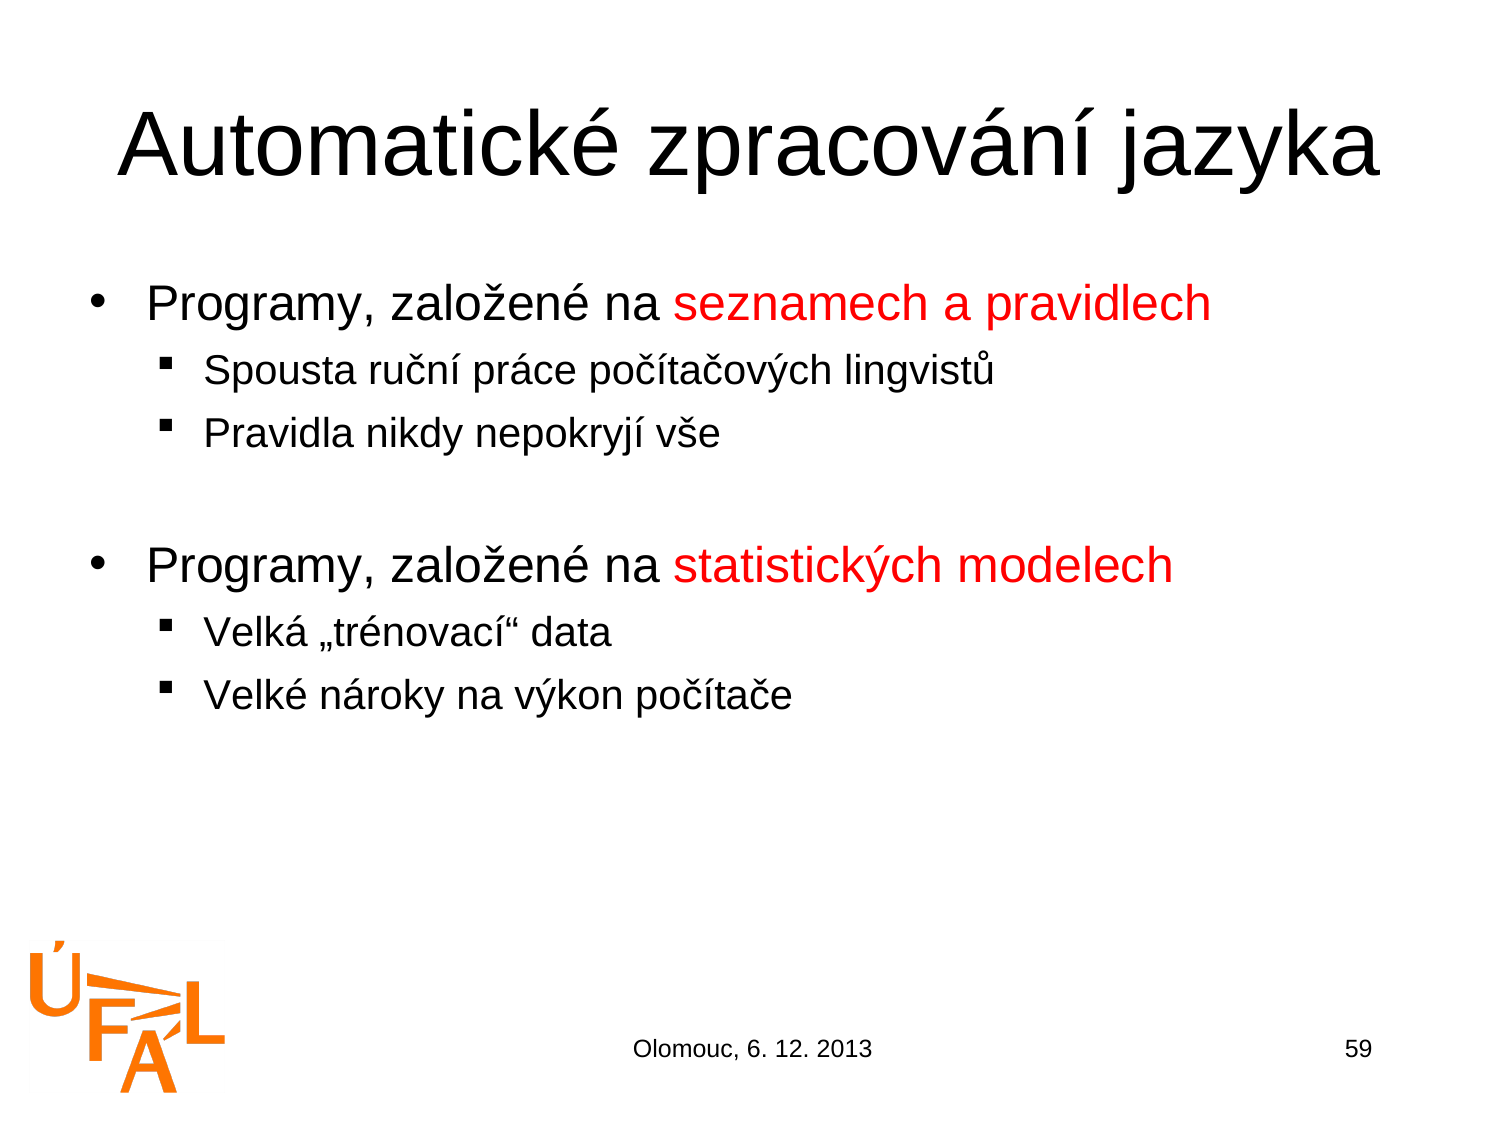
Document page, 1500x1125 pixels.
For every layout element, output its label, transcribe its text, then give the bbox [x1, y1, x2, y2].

title Automatické zpracování jazyka [75, 14, 1426, 262]
picture [29, 940, 225, 1093]
list Programy, založené na seznamech a pravidlech Spousta ruční práce počítačových lingvistů Pravidla nikdy nepokryjí vše Programy, založené na statistických modelech Velká „trénovací“ data Velké nároky na výkon počítače [75, 262, 1426, 932]
